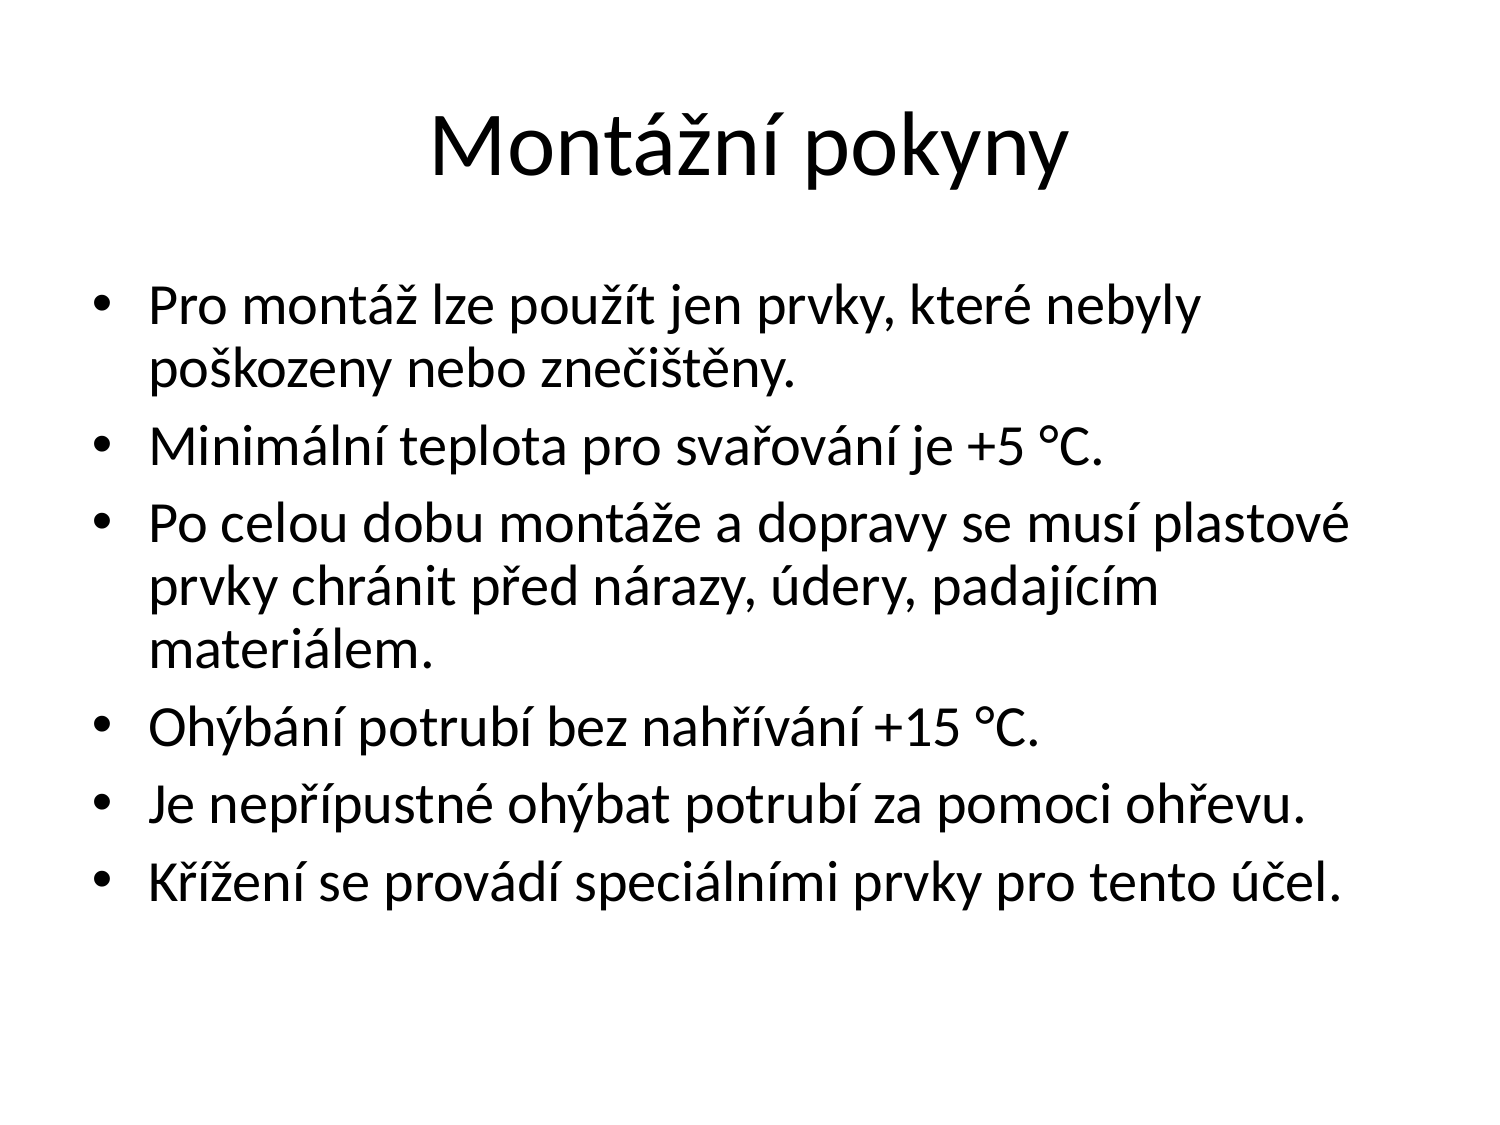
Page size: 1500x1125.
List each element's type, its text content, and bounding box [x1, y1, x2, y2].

title Montážní pokyny [75, 45, 1426, 233]
list Pro montáž lze použít jen prvky, které nebyly poškozeny nebo znečištěny. Minimální teplota pro svařování je +5 °C. Po celou dobu montáže a dopravy se musí plastové prvky chránit před nárazy, údery, padajícím materiálem. Ohýbání potrubí bez nahřívání +15 °C. Je nepřípustné ohýbat potrubí za pomoci ohřevu. Křížení se provádí speciálními prvky pro tento účel. [76, 267, 1427, 1010]
